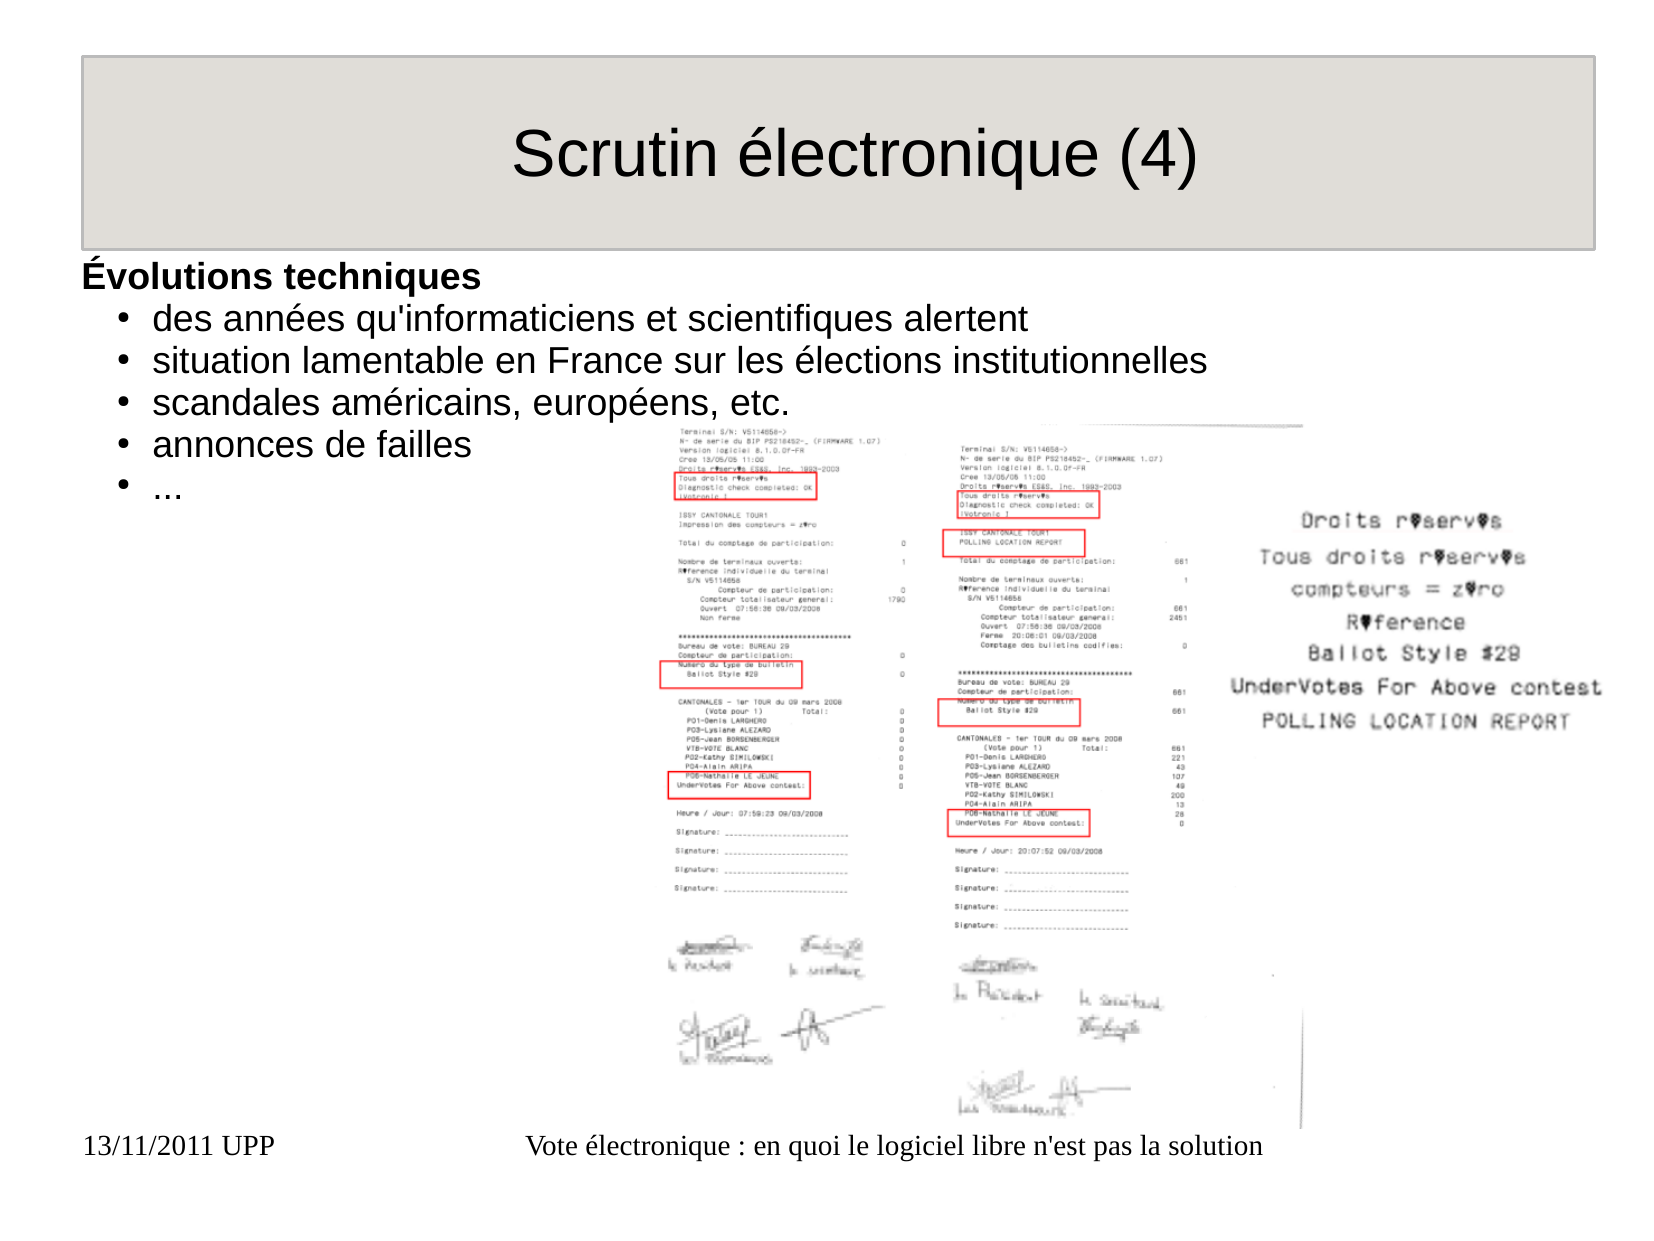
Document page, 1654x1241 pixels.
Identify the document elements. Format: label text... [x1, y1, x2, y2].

title Scrutin électronique (4) [82, 56, 1595, 250]
text_box Évolutions techniques des années qu'informaticiens et scientifiques alertent situation lamentable en France sur les élections institutionnelles scandales américains, européens, etc. annonces de failles ... [66, 248, 1536, 544]
picture [649, 413, 1624, 1129]
